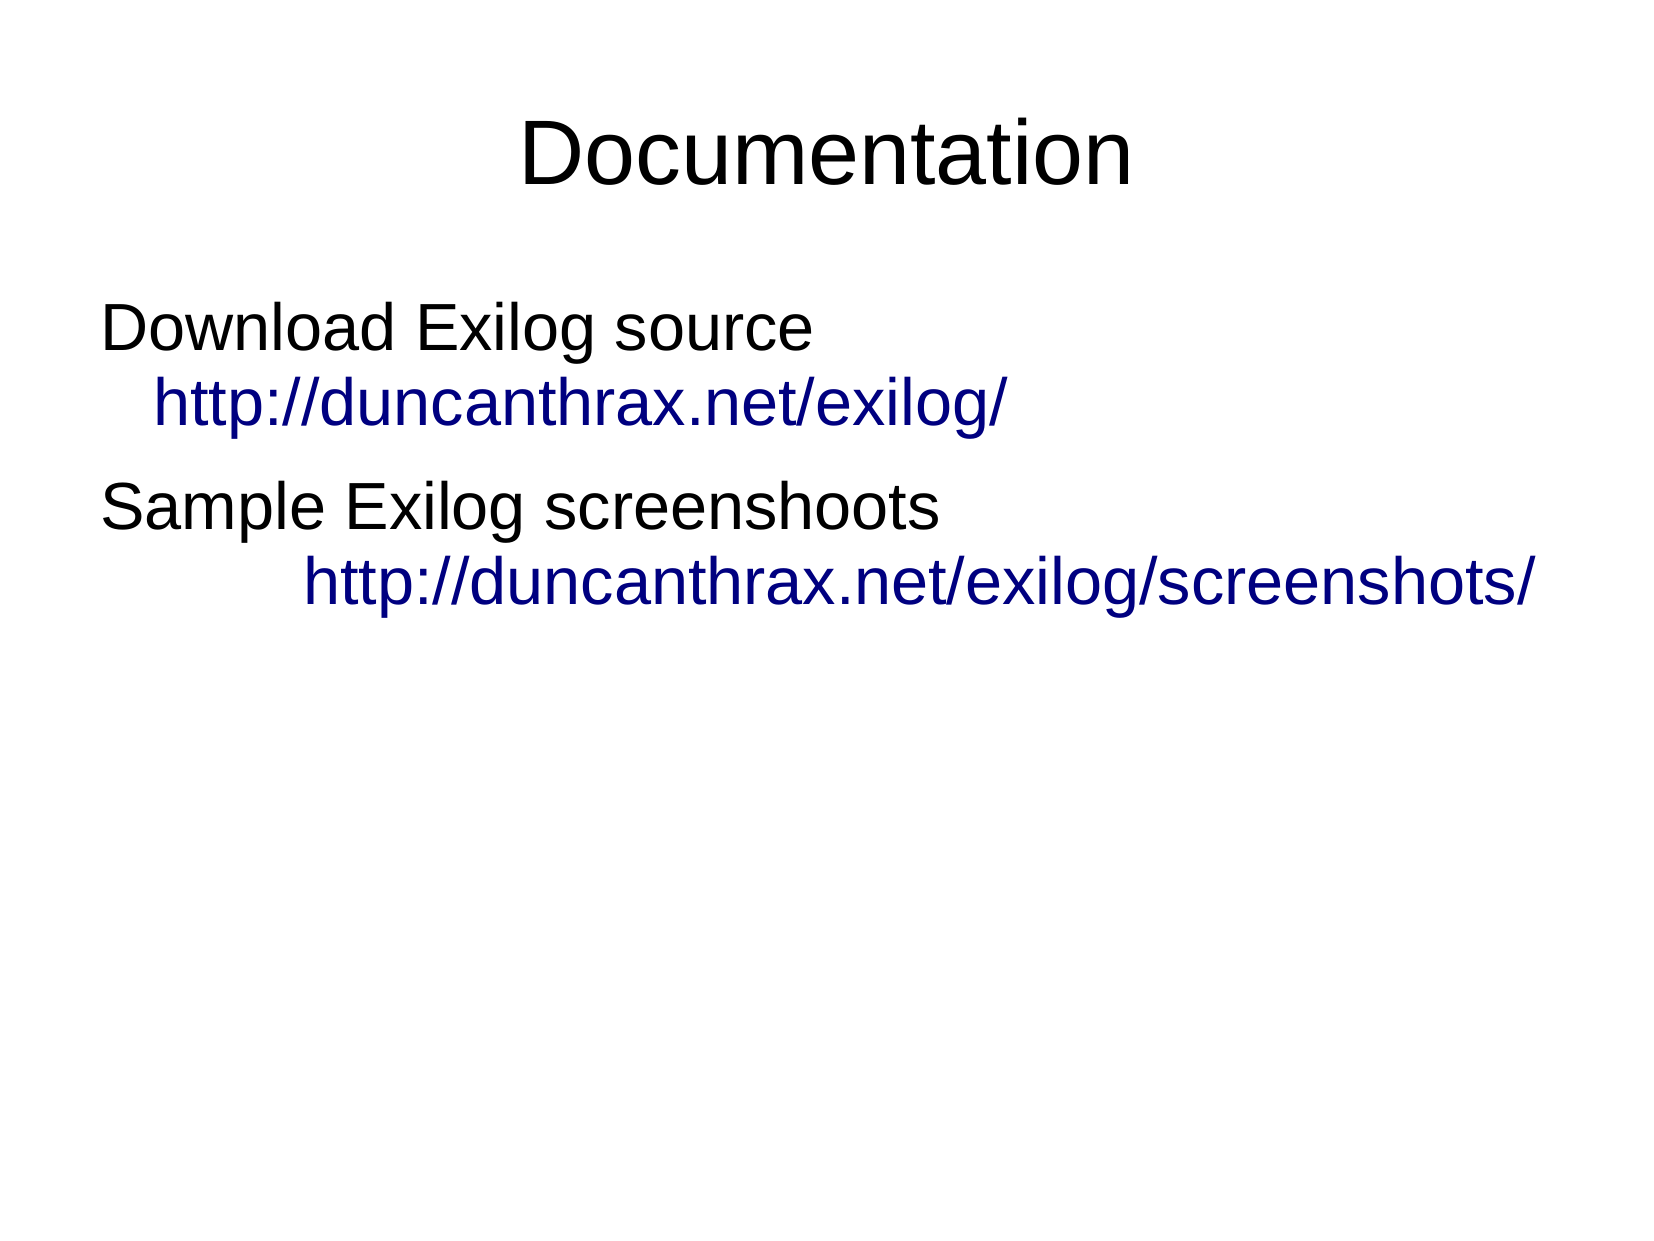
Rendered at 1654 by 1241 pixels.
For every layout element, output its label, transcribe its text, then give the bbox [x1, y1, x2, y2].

list Download Exilog source http://duncanthrax.net/exilog/ Sample Exilog screenshoots http://duncanthrax.net/exilog/screenshots/ [82, 290, 1571, 1094]
title Documentation [82, 56, 1571, 250]
